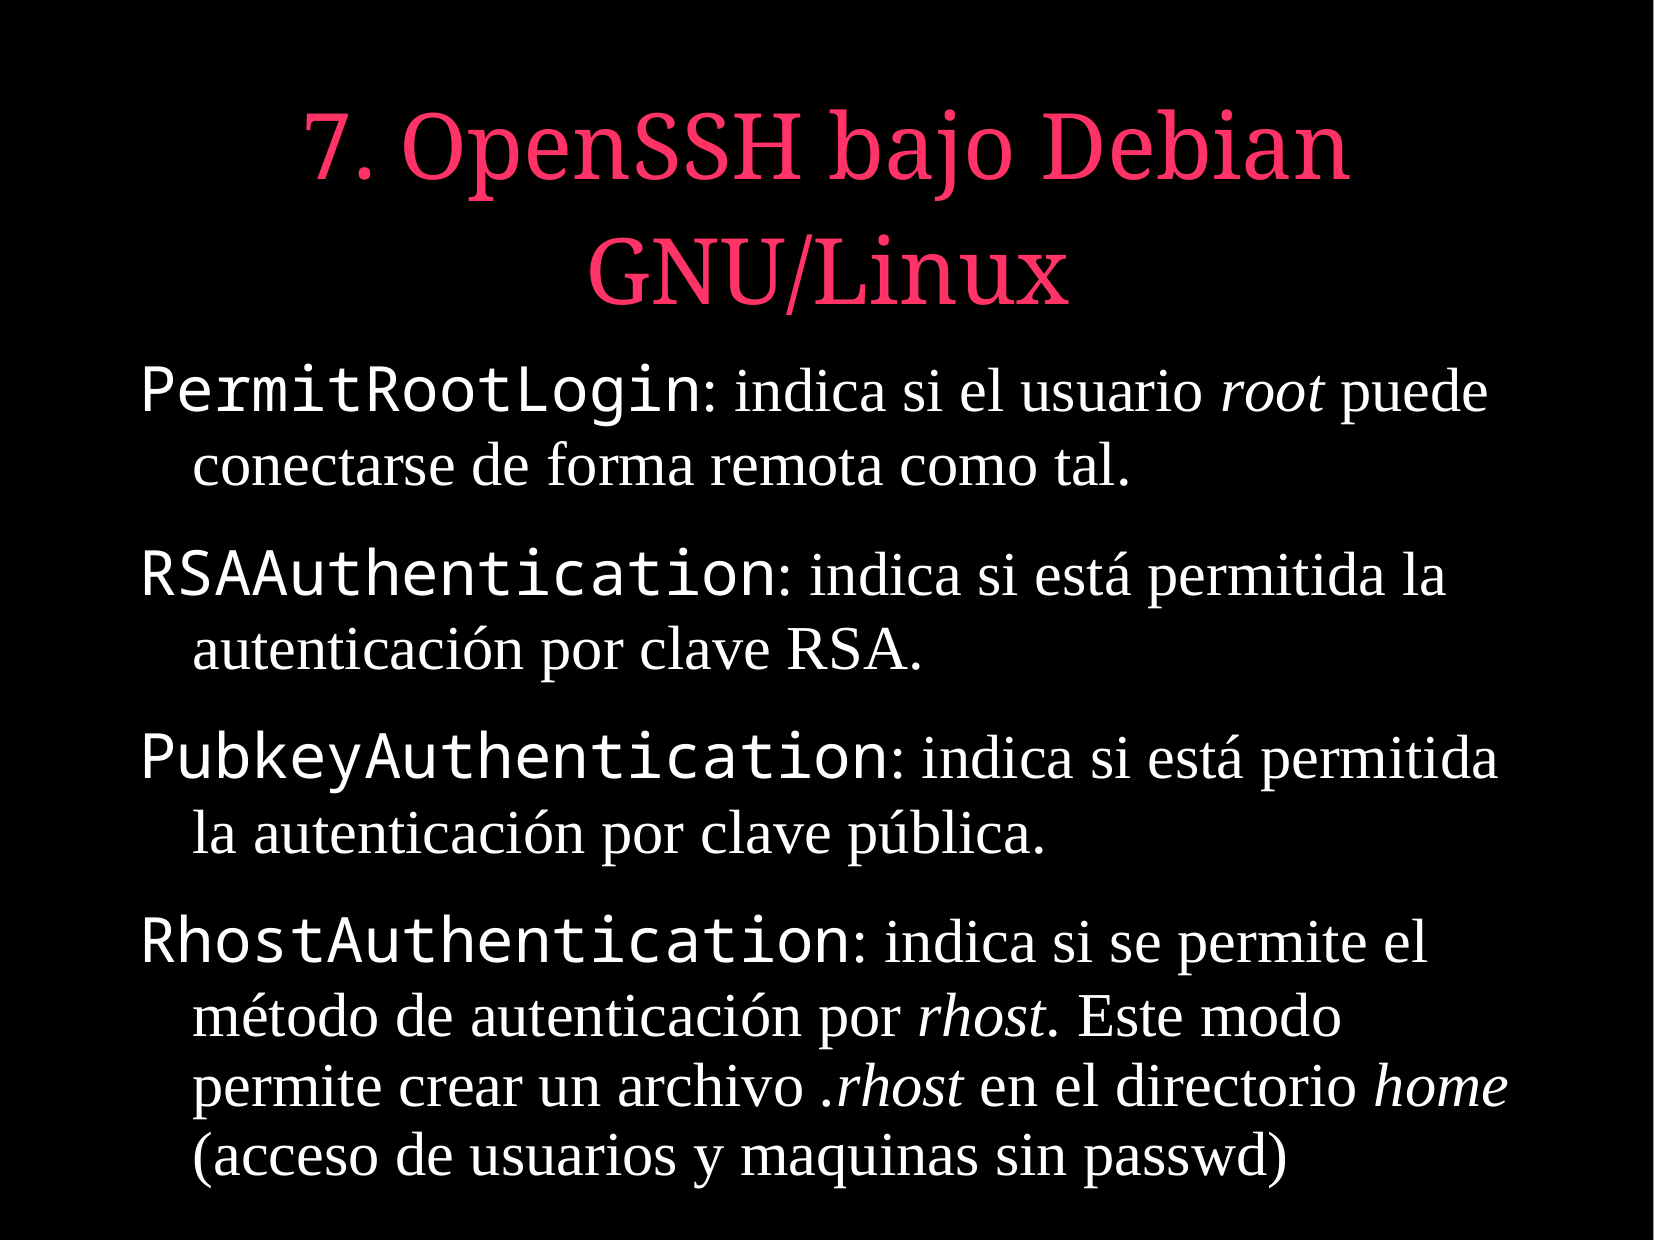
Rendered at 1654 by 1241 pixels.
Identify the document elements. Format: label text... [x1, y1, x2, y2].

list PermitRootLogin: indica si el usuario root puede conectarse de forma remota como tal. RSAAuthentication: indica si está permitida la autenticación por clave RSA. PubkeyAuthentication: indica si está permitida la autenticación por clave pública. RhostAuthentication: indica si se permite el método de autenticación por rhost. Este modo permite crear un archivo .rhost en el directorio home (acceso de usuarios y maquinas sin passwd) [121, 344, 1534, 1161]
title 7. OpenSSH bajo Debian GNU/Linux [121, 82, 1534, 331]
